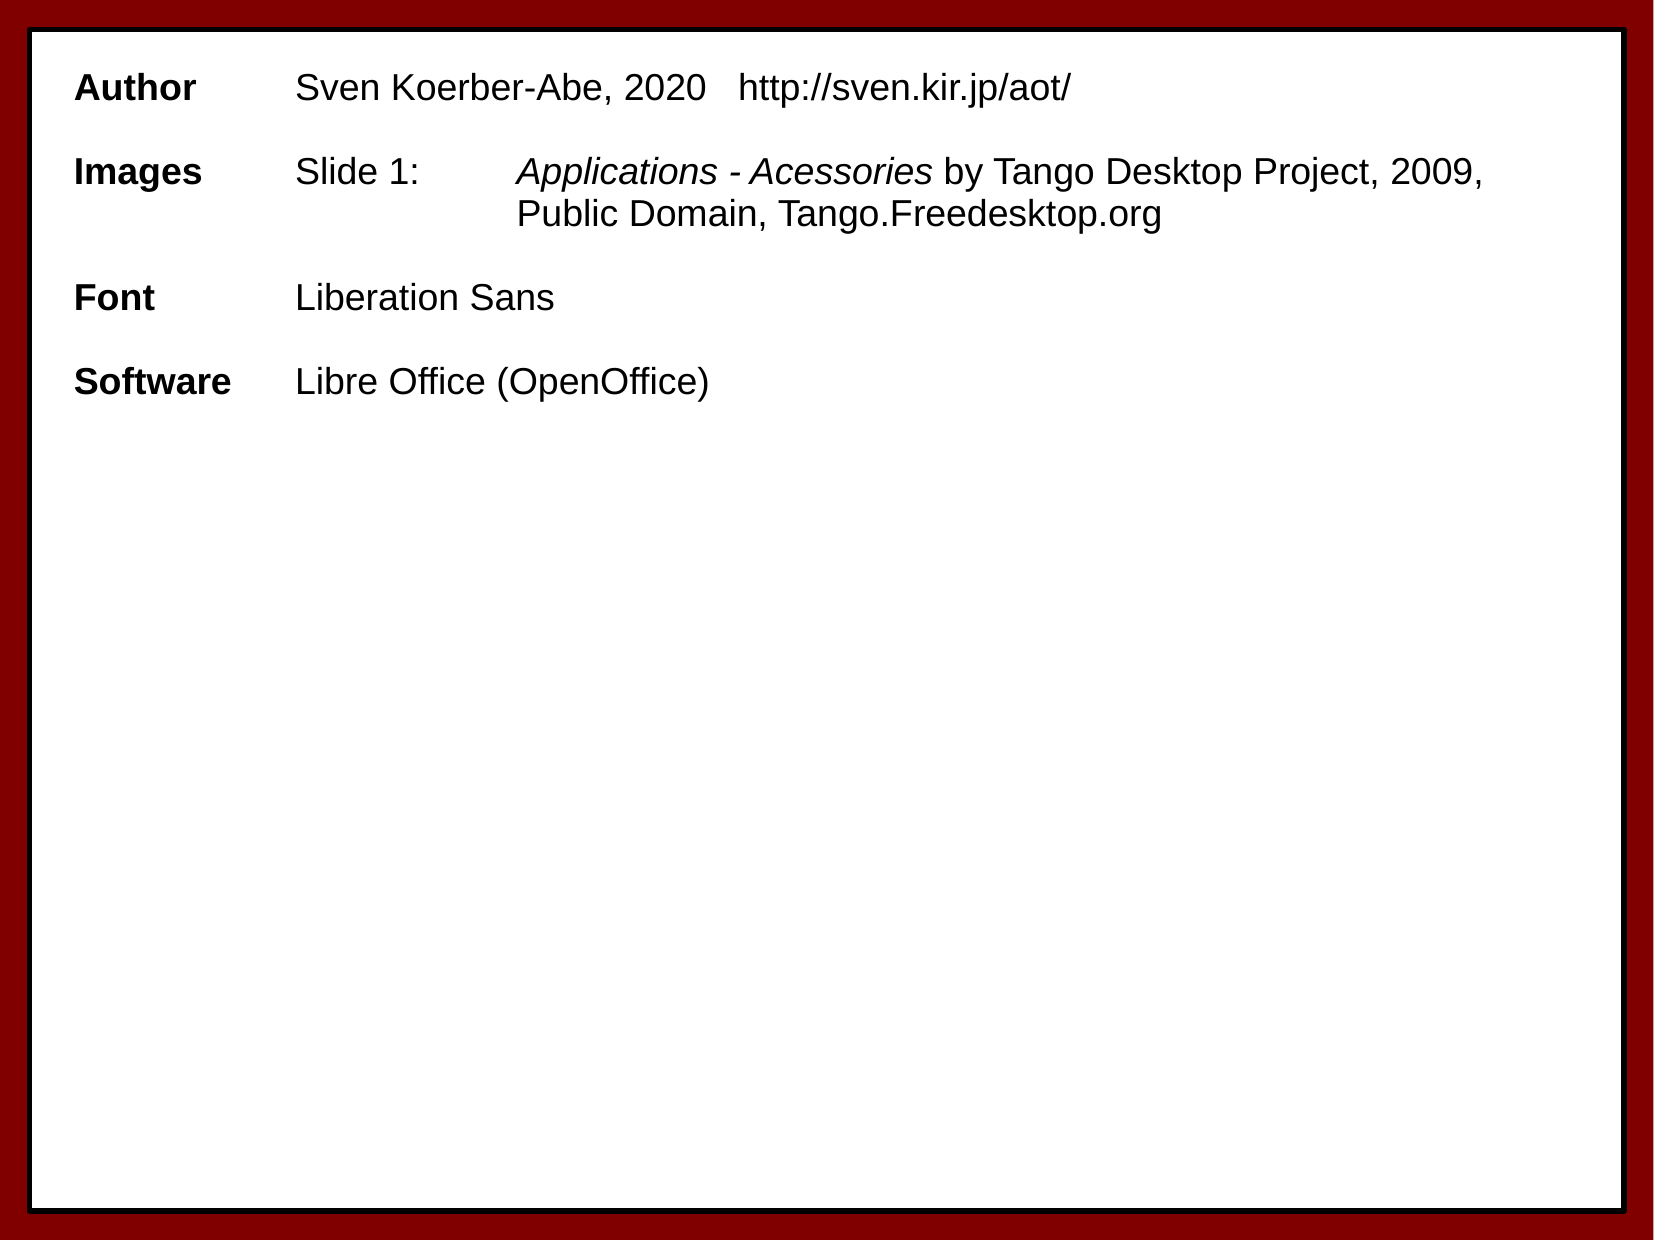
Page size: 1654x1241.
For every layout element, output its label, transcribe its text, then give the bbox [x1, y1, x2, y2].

text_box [29, 29, 1625, 1211]
text_box Author Sven Koerber-Abe, 2020 http://sven.kir.jp/aot/ Images Slide 1: Applications - Acessories by Tango Desktop Project, 2009, Public Domain, Tango.Freedesktop.org Font Liberation Sans Software Libre Office (OpenOffice) [59, 59, 1595, 426]
